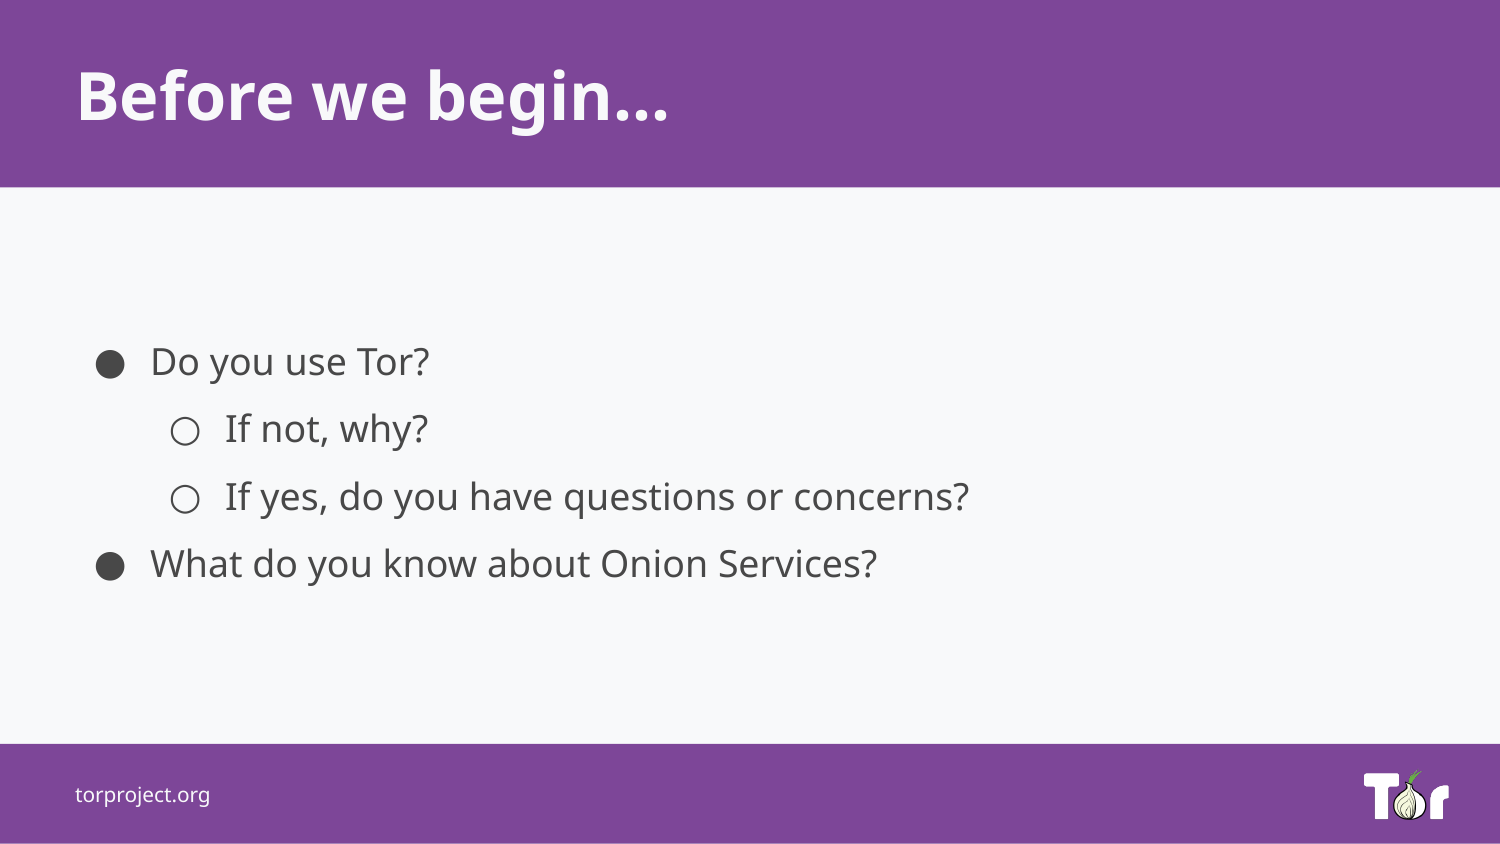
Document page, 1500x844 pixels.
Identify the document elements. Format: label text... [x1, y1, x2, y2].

list Do you use Tor? If not, why? If yes, do you have questions or concerns? What do you know about Onion Services? [75, 187, 1050, 713]
picture [1364, 768, 1449, 820]
title Before we begin… [75, 46, 1436, 141]
